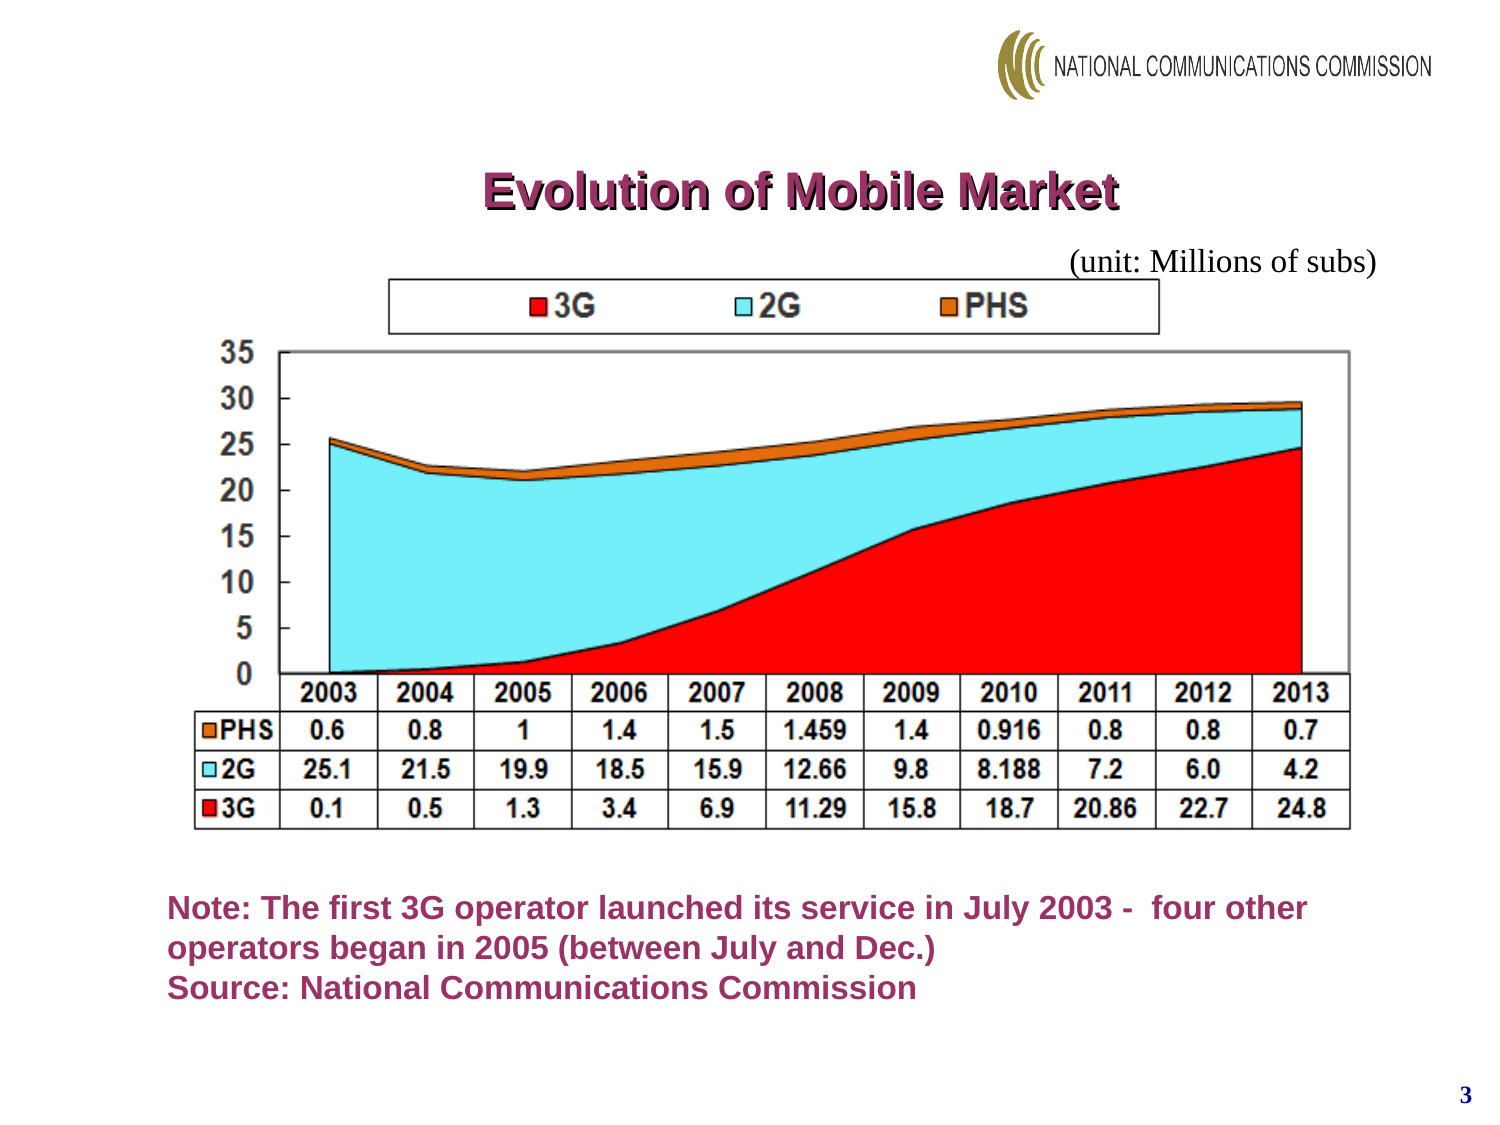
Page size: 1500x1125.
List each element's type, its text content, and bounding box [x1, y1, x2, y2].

text_box (unit: Millions of subs) [1066, 234, 1387, 279]
picture [135, 267, 1380, 859]
title Evolution of Mobile Market [206, 125, 1394, 251]
picture [998, 30, 1432, 100]
text_box Note: The first 3G operator launched its service in July 2003 - four other operators began in 2005 (between July and Dec.) Source: National Communications Commission [152, 878, 1389, 1015]
